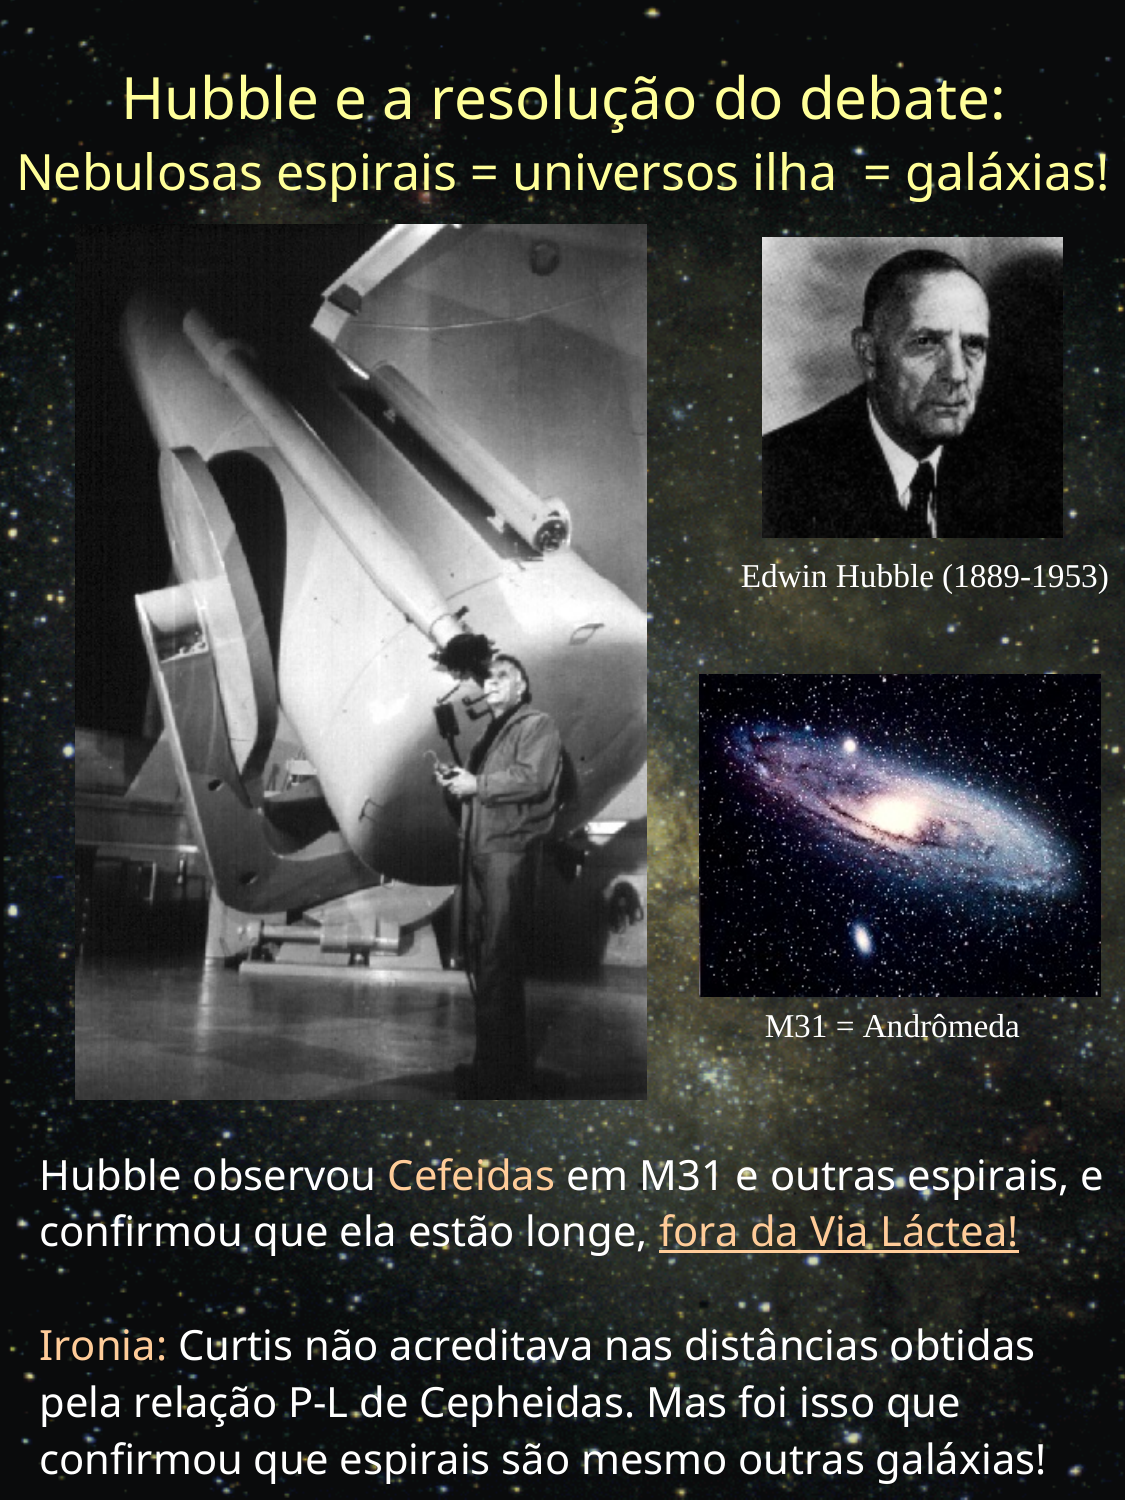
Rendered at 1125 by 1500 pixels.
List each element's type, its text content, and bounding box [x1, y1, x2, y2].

picture [75, 224, 647, 1101]
text_box Hubble e a resolução do debate: Nebulosas espirais = universos ilha = galáxias! [1, 49, 1125, 213]
text_box M31 = Andrômeda [750, 999, 1036, 1053]
text_box Hubble observou Cefeidas em M31 e outras espirais, e confirmou que ela estão longe, fora da Via Láctea! Ironia: Curtis não acreditava nas distâncias obtidas pela relação P-L de Cepheidas. Mas foi isso que confirmou que espirais são mesmo outras galáxias! [24, 1137, 1125, 1495]
picture [762, 237, 1063, 538]
picture [699, 674, 1101, 997]
text_box Edwin Hubble (1889-1953) [726, 549, 1125, 603]
